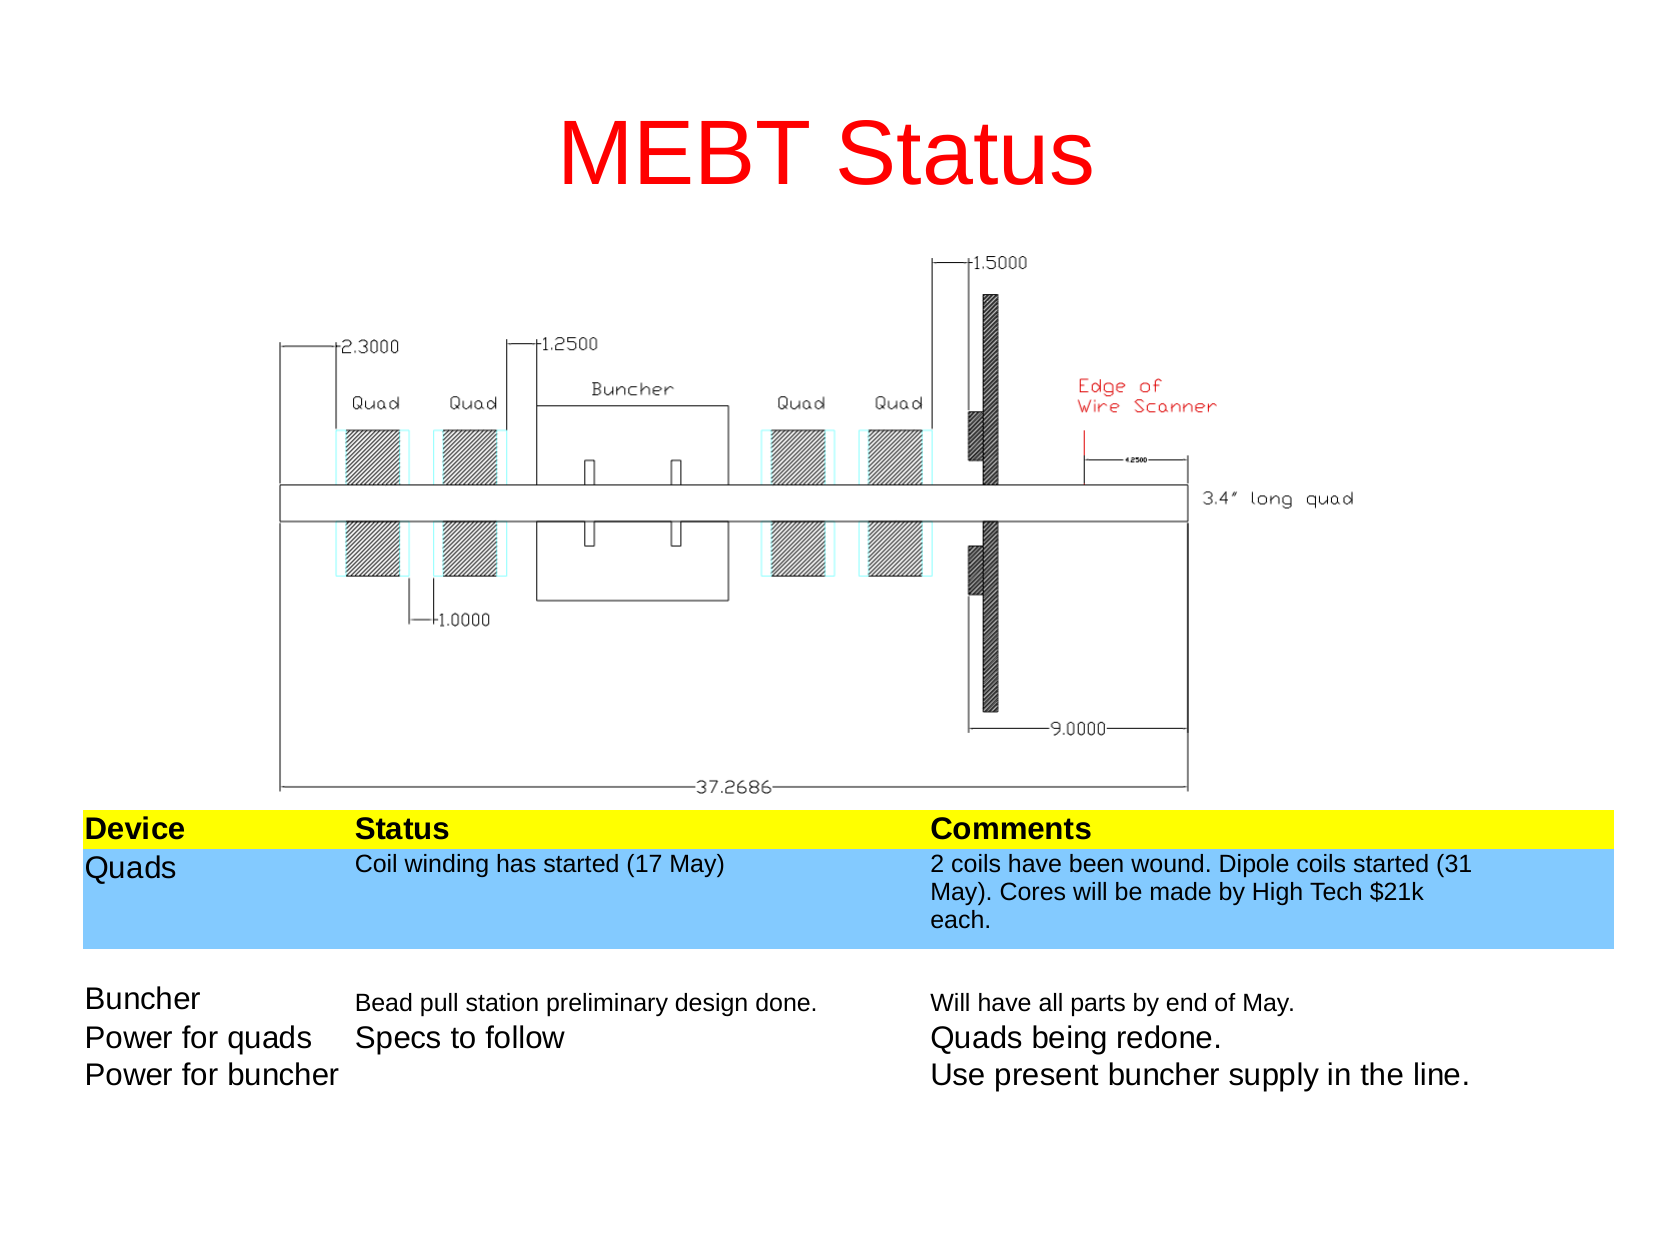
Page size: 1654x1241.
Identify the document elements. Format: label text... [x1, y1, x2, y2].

chart [82, 810, 1616, 1210]
title MEBT Status [82, 49, 1571, 257]
picture [247, 257, 1373, 810]
